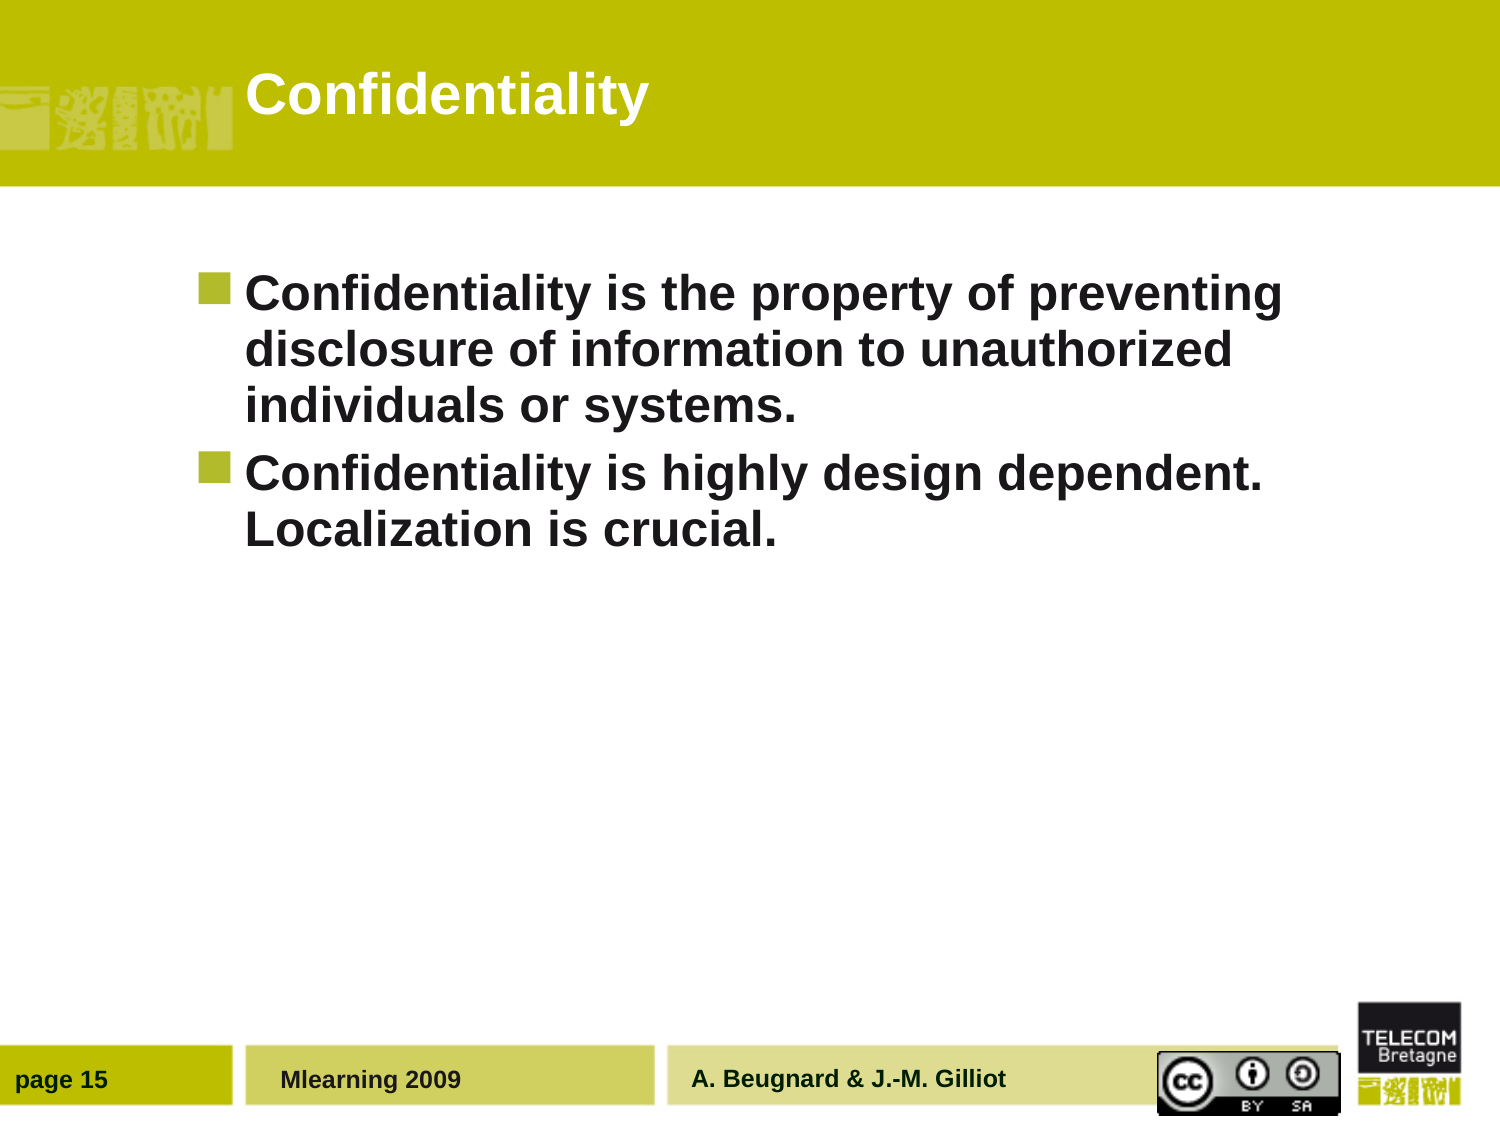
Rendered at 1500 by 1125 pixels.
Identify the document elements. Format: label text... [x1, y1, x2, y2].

title Confidentiality [245, 31, 1459, 158]
picture [0, 0, 1500, 1125]
list Confidentiality is the property of preventing disclosure of information to unauthorized individuals or systems. Confidentiality is highly design dependent. Localization is crucial. [200, 265, 1459, 1002]
